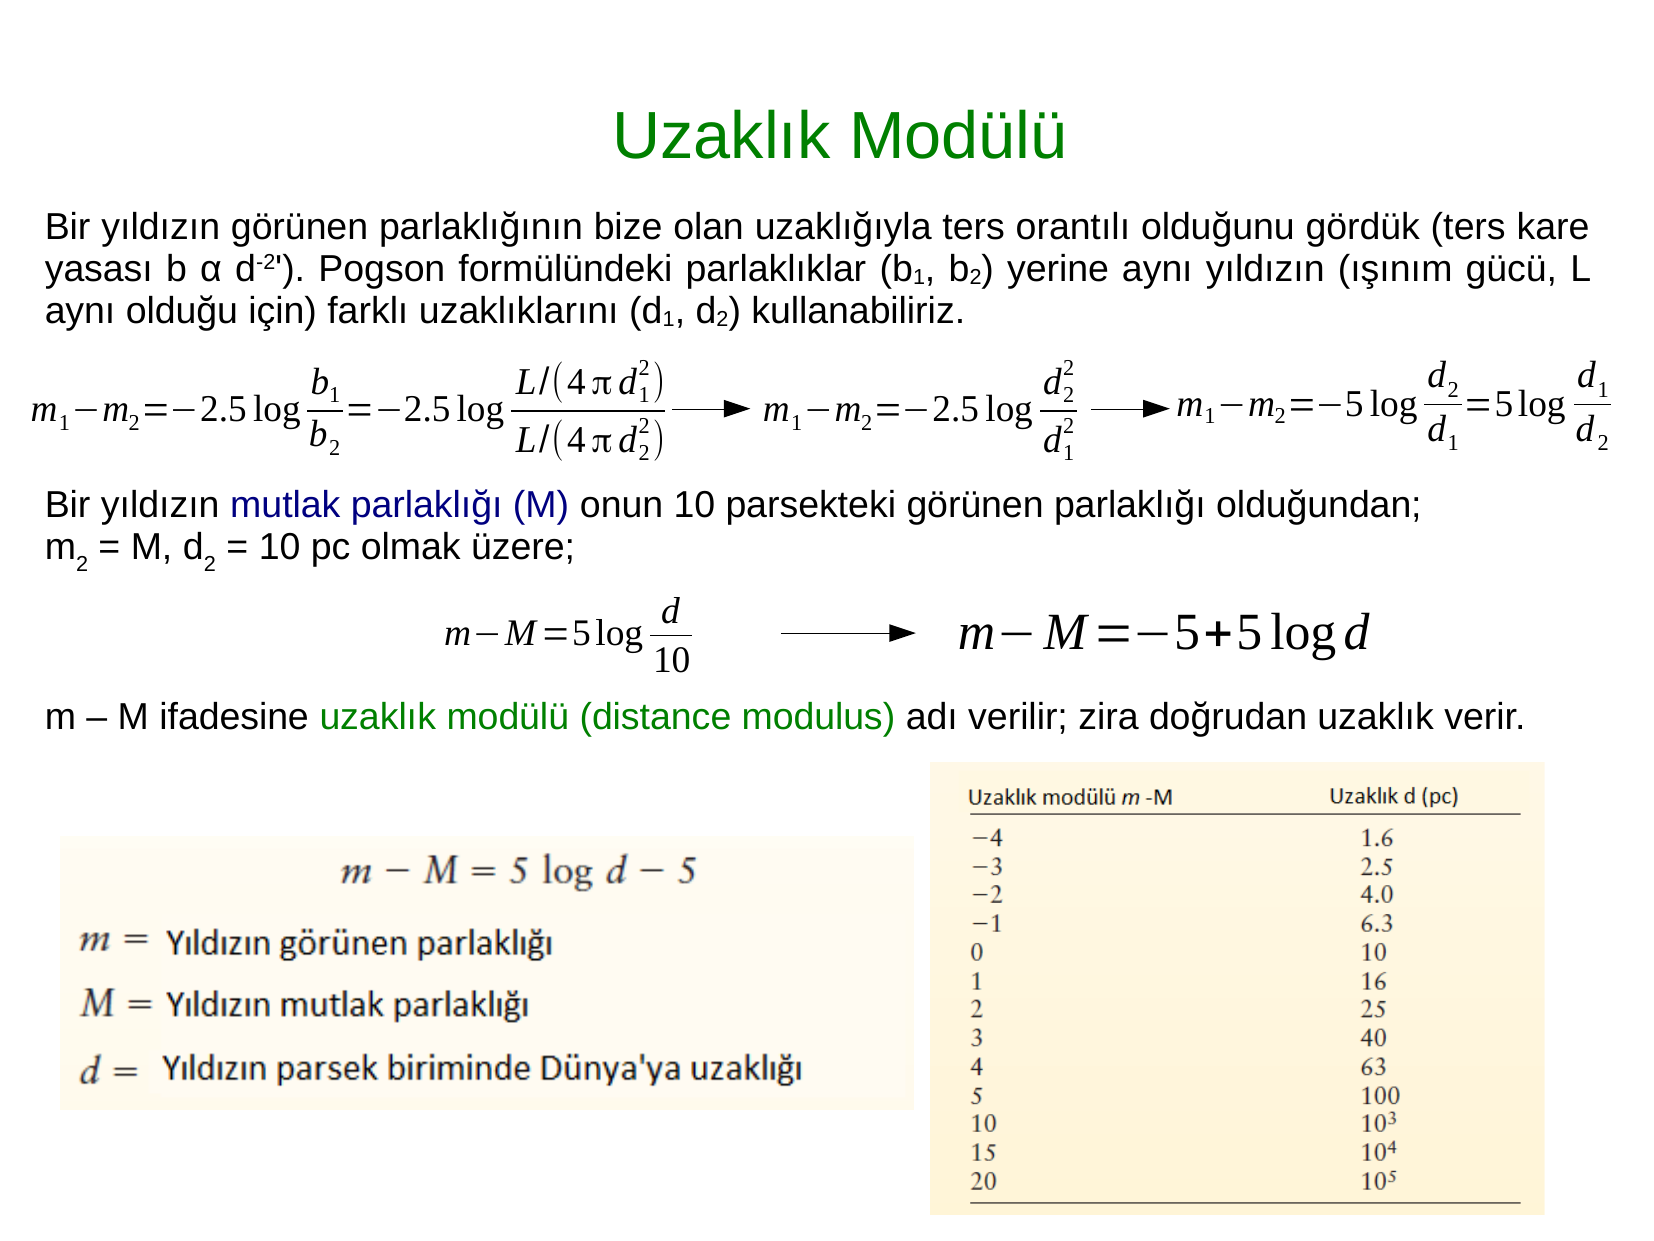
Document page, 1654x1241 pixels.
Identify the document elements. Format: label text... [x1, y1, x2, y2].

chart [1170, 354, 1619, 456]
chart [951, 602, 1379, 661]
chart [756, 354, 1085, 467]
picture [60, 836, 914, 1111]
picture [930, 762, 1546, 1216]
text_box Bir yıldızın görünen parlaklığının bize olan uzaklığıyla ters orantılı olduğunu gördük (ters kare yasası b α d-2'). Pogson formülündeki parlaklıklar (b1, b2) yerine aynı yıldızın (ışınım gücü, L aynı olduğu için) farklı uzaklıklarını (d1, d2) kullanabiliriz. [30, 198, 1606, 339]
text_box m – M ifadesine uzaklık modülü (distance modulus) adı verilir; zira doğrudan uzaklık verir. [30, 688, 1606, 746]
chart [437, 590, 701, 680]
text_box Uzaklık Modülü [240, 90, 1441, 198]
chart [24, 354, 674, 467]
text_box Bir yıldızın mutlak parlaklığı (M) onun 10 parsekteki görünen parlaklığı olduğundan; m2 = M, d2 = 10 pc olmak üzere; [30, 475, 1606, 584]
